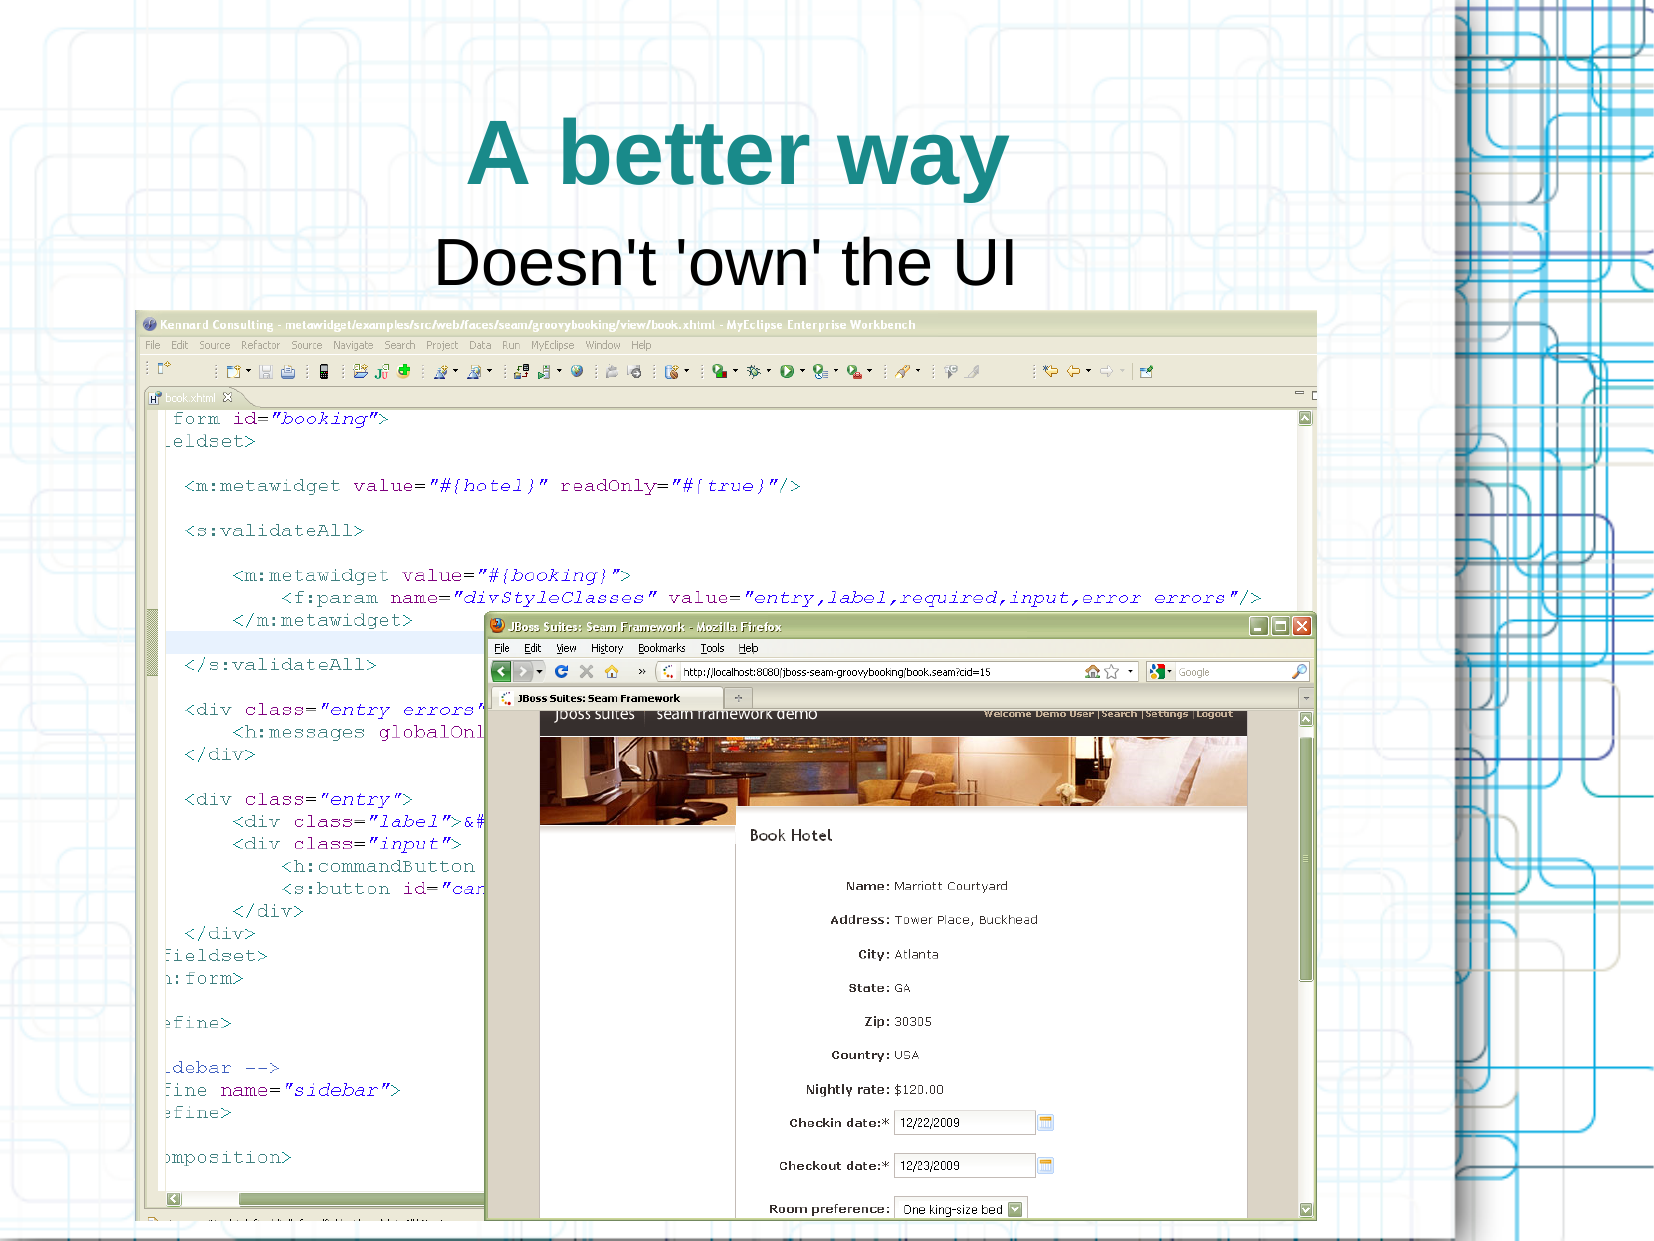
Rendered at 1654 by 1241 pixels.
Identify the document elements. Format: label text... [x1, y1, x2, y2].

text_box Doesn't 'own' the UI [29, 218, 1424, 308]
picture [0, 0, 1654, 1241]
title A better way [59, 56, 1418, 218]
